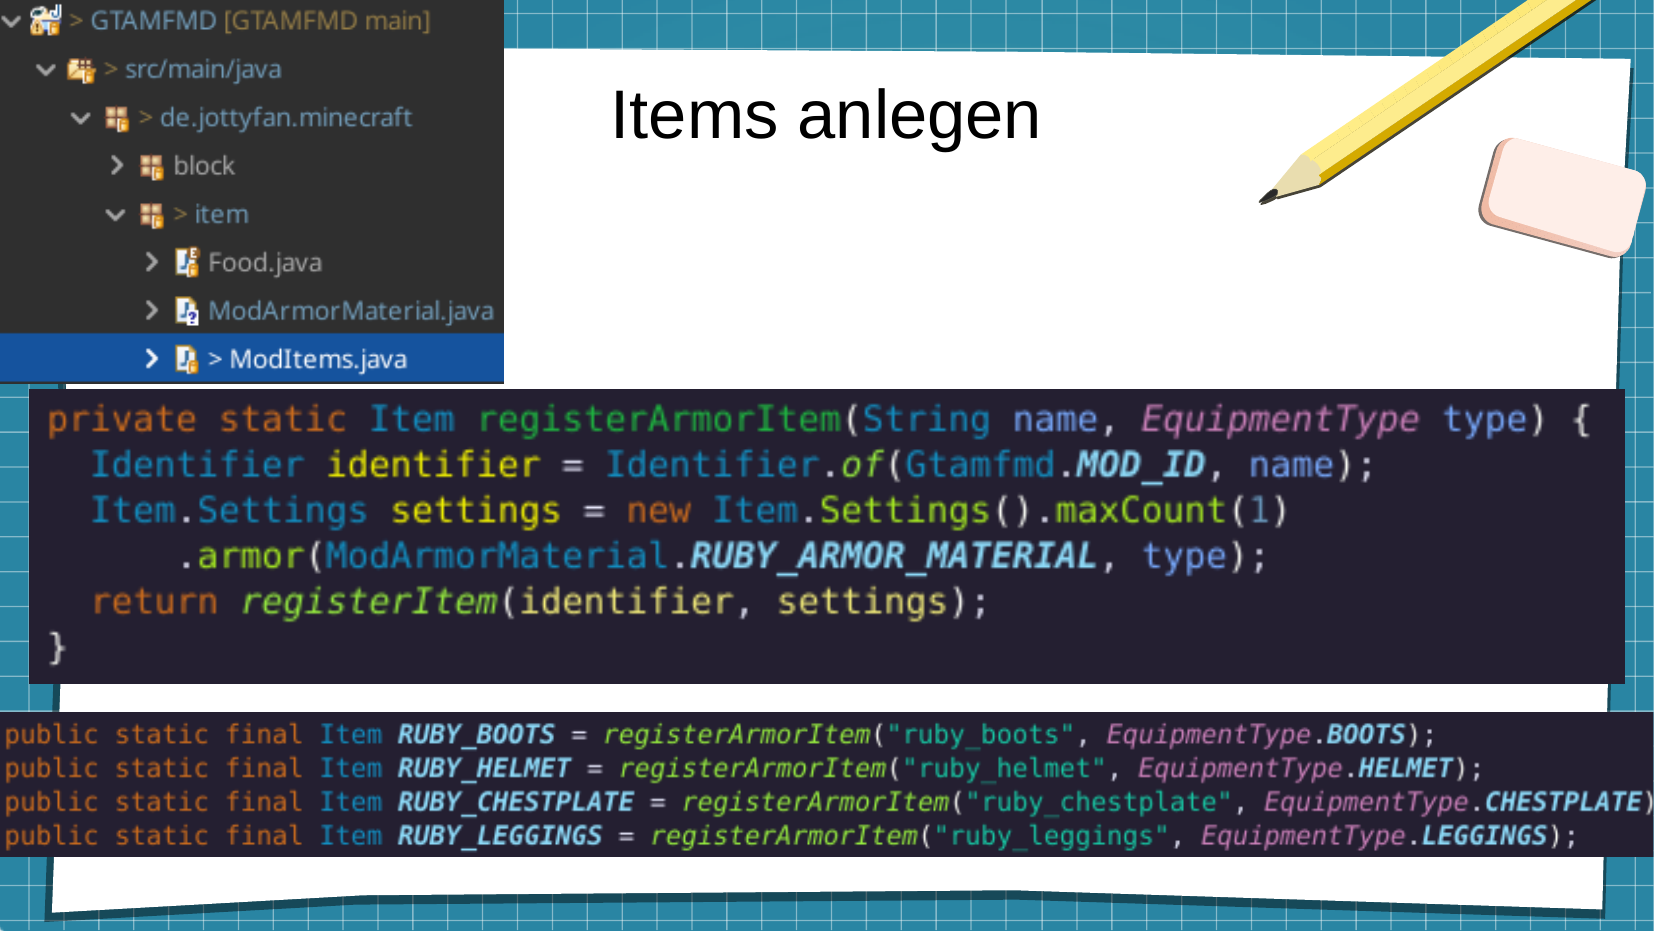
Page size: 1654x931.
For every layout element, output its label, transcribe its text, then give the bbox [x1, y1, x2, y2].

picture [0, 0, 504, 384]
picture [0, 712, 1654, 857]
title Items anlegen [504, 37, 1571, 193]
picture [29, 389, 1625, 684]
